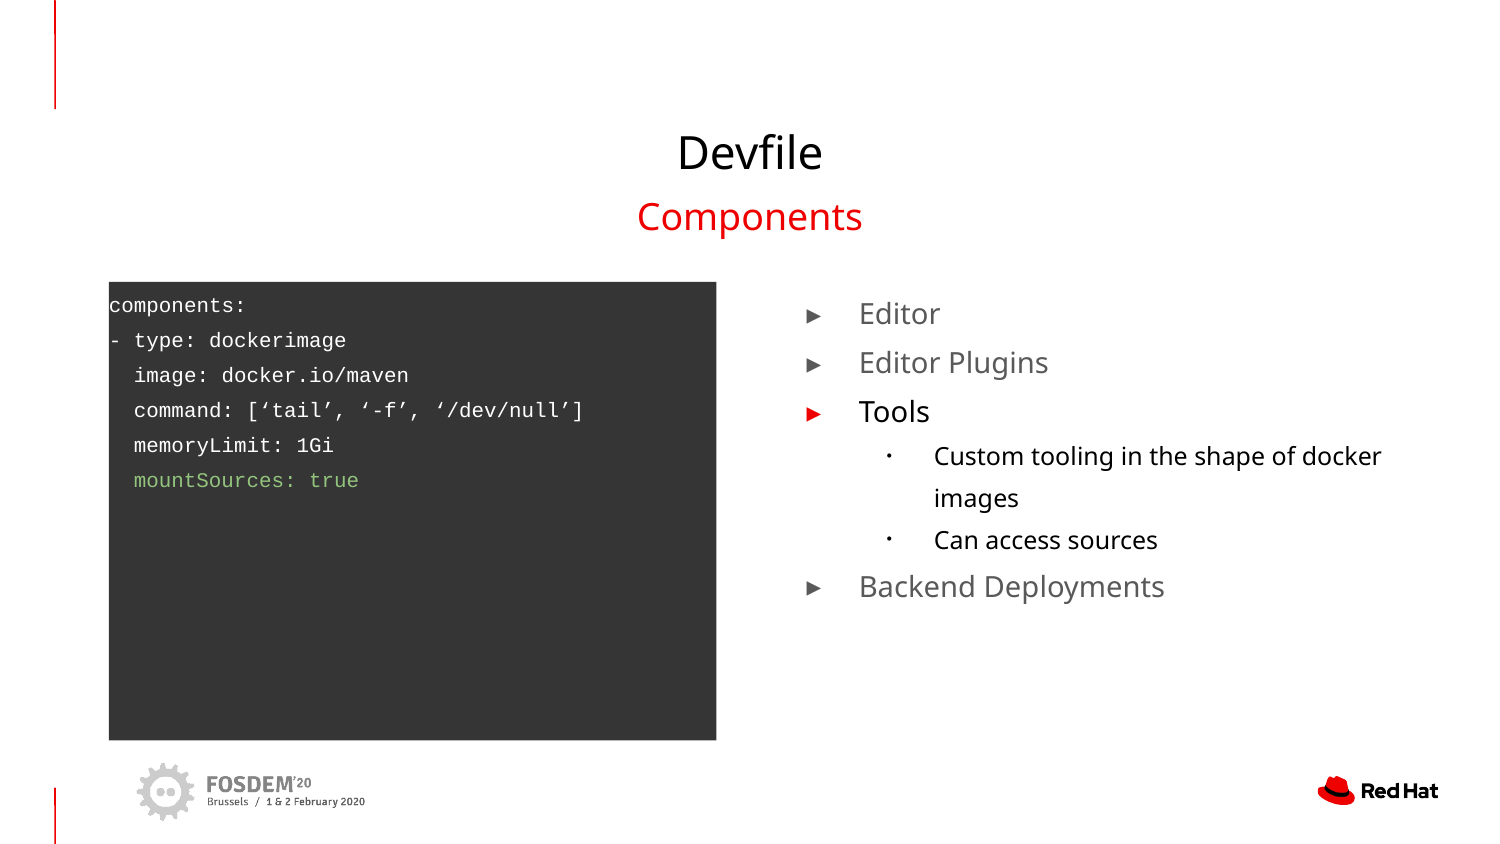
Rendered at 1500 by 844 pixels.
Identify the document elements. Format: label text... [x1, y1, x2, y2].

title Devfile [108, 107, 1392, 175]
subtitle Components [108, 175, 1392, 263]
picture [1317, 776, 1438, 805]
list Editor Editor Plugins Tools Custom tooling in the shape of docker images Can access sources Backend Deployments [783, 281, 1392, 741]
list components: - type: dockerimage image: docker.io/maven command: [‘tail’, ‘-f’, ‘/dev/null’] memoryLimit: 1Gi mountSources: true [108, 281, 717, 741]
picture [124, 758, 371, 825]
